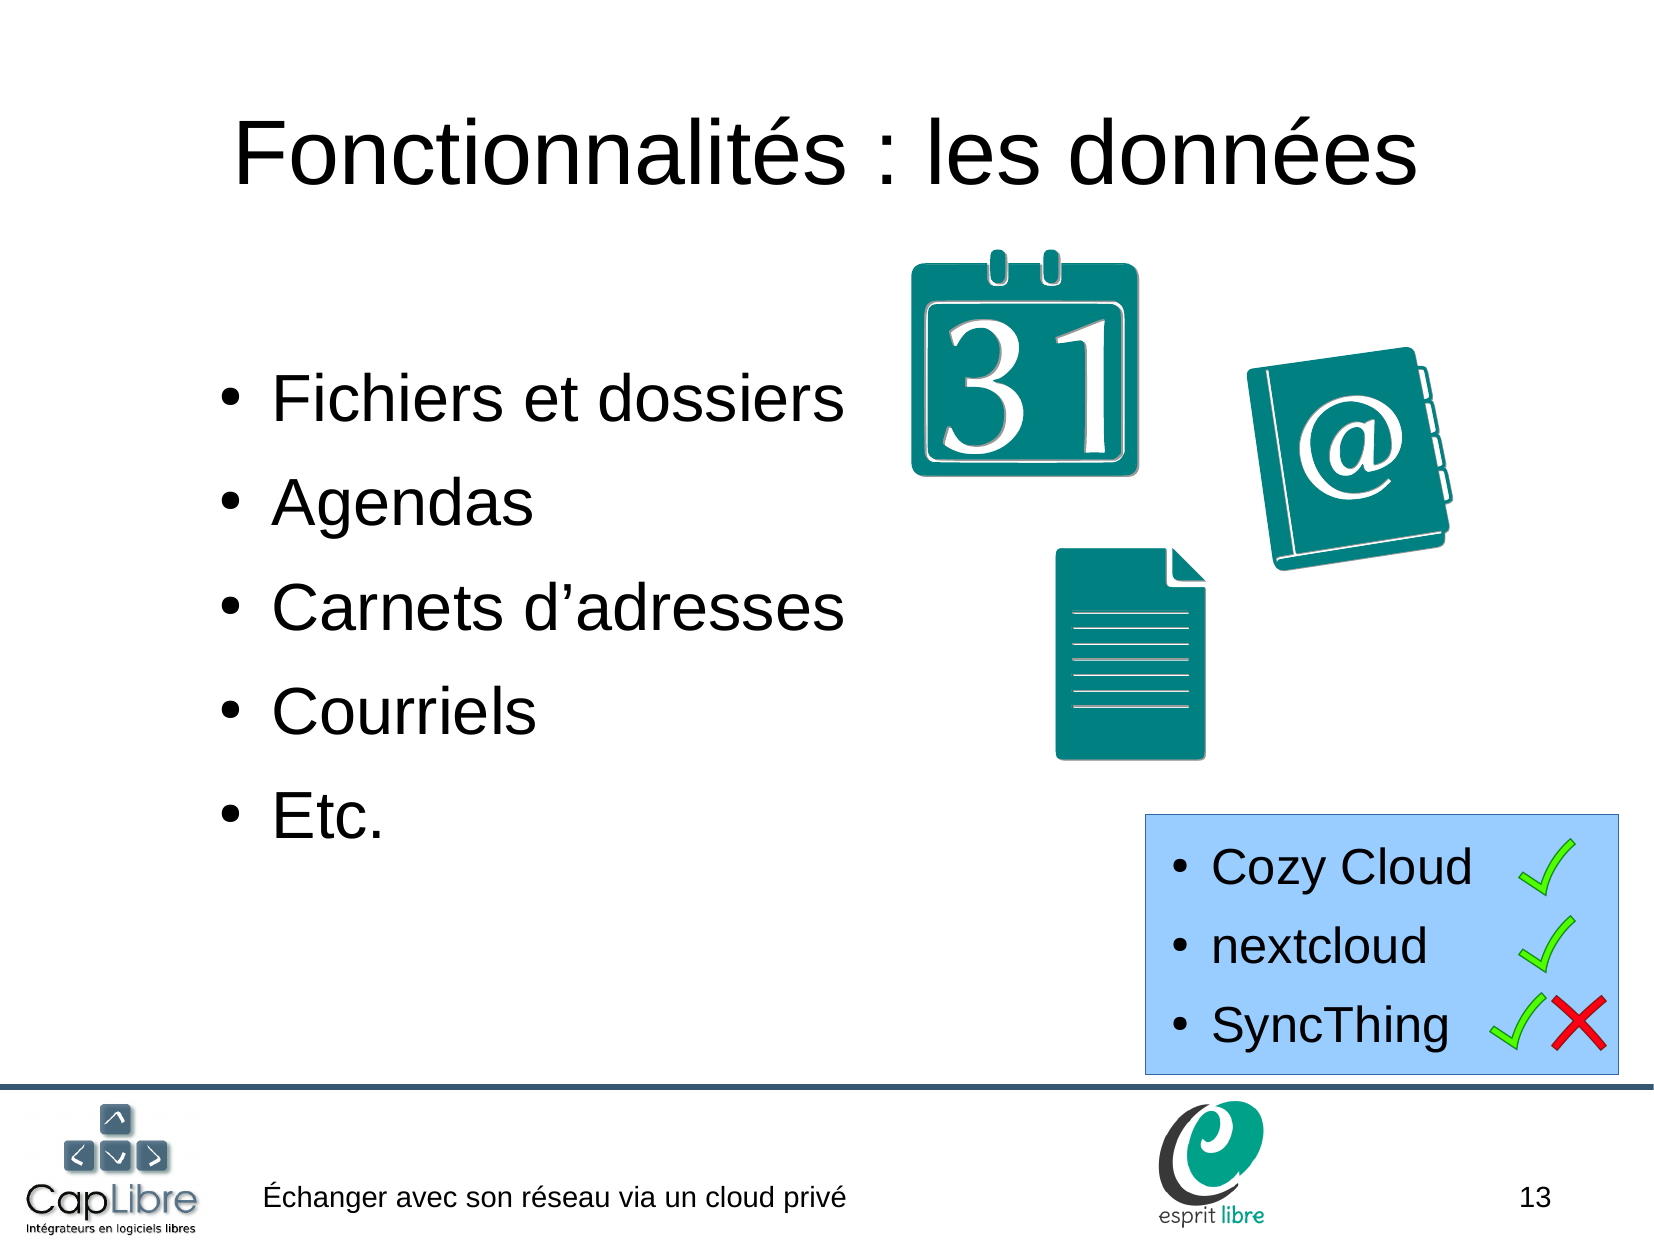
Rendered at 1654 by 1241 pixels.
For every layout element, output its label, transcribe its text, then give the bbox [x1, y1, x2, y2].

title Fonctionnalités : les données [82, 49, 1571, 257]
picture [1518, 838, 1583, 898]
picture [1518, 915, 1583, 975]
text_box [1145, 814, 1619, 1075]
list Fichiers et dossiers Agendas Carnets d’adresses Courriels Etc. [200, 361, 945, 993]
picture [909, 248, 1146, 484]
picture [11, 1098, 210, 1239]
picture [1489, 992, 1607, 1052]
picture [1145, 1098, 1276, 1229]
picture [1016, 342, 1477, 768]
list Cozy Cloud nextcloud SyncThing [1157, 838, 1595, 1057]
